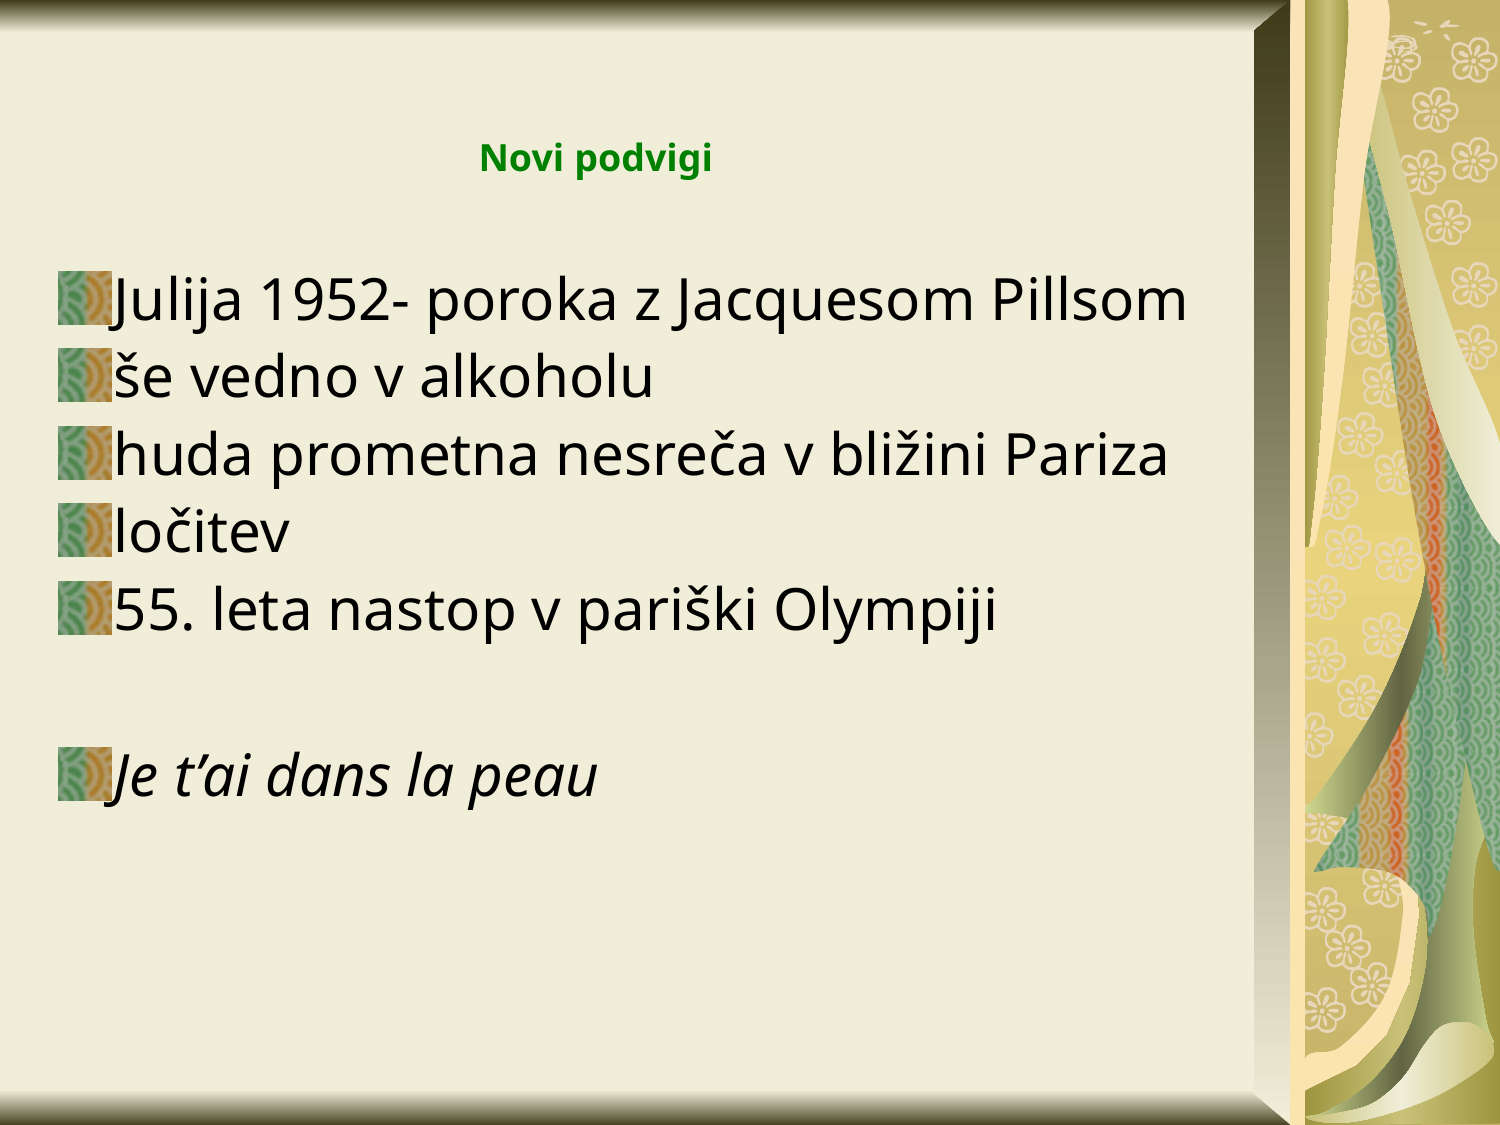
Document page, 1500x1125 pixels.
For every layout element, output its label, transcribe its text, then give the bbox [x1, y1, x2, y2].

list Julija 1952- poroka z Jacquesom Pillsom še vedno v alkoholu huda prometna nesreča v bližini Pariza ločitev 55. leta nastop v pariški Olympiji Je t’ai dans la peau [43, 262, 1255, 1021]
text_box Novi podvigi [360, 113, 832, 200]
picture [1314, 144, 1500, 936]
